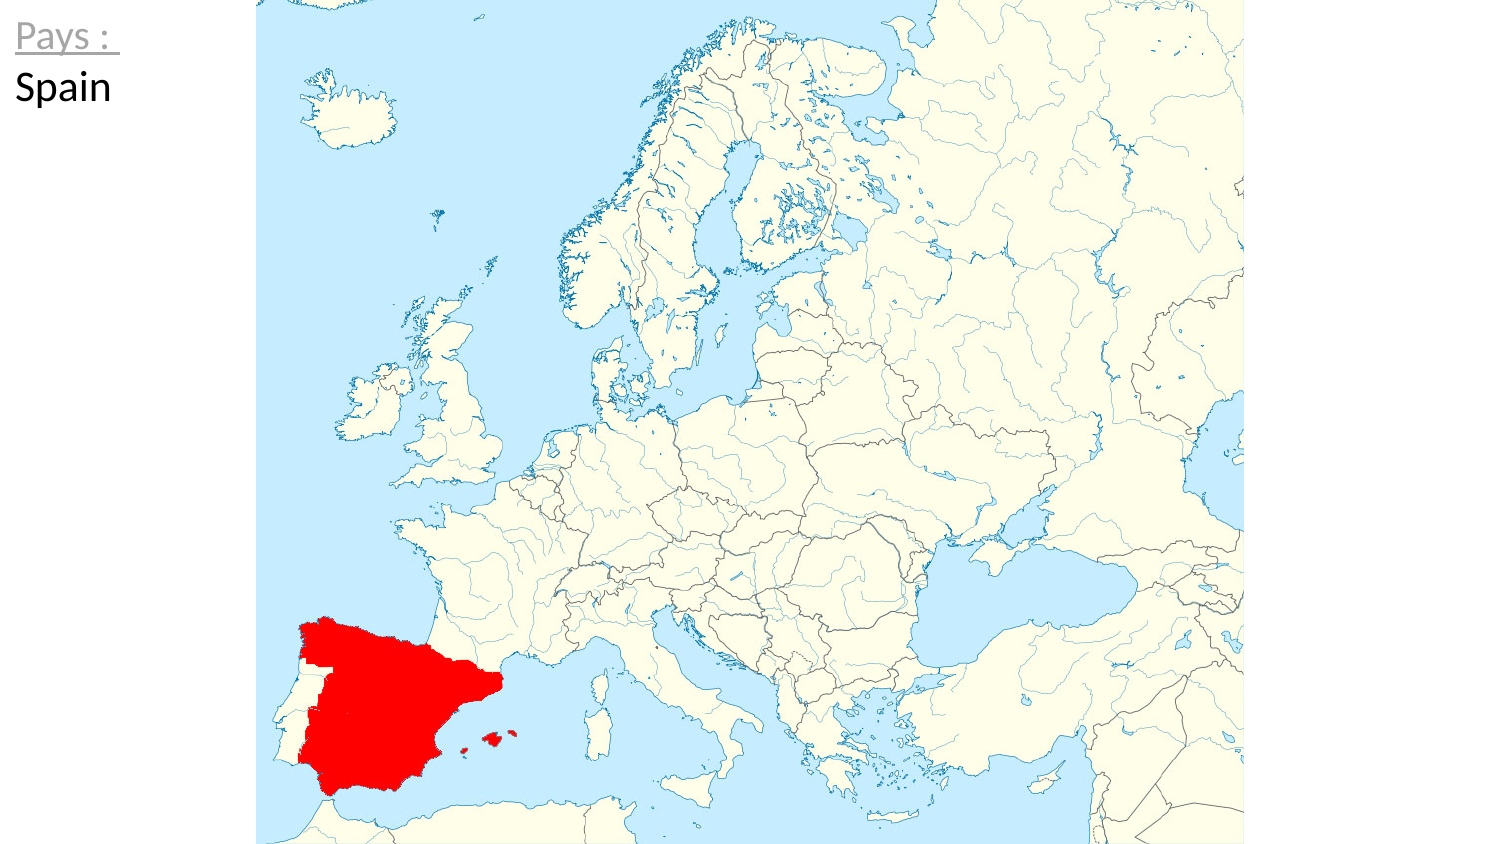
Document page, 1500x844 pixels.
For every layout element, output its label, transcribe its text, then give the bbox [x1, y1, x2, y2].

picture [256, 0, 1244, 844]
text_box Pays : Spain [0, 0, 256, 295]
